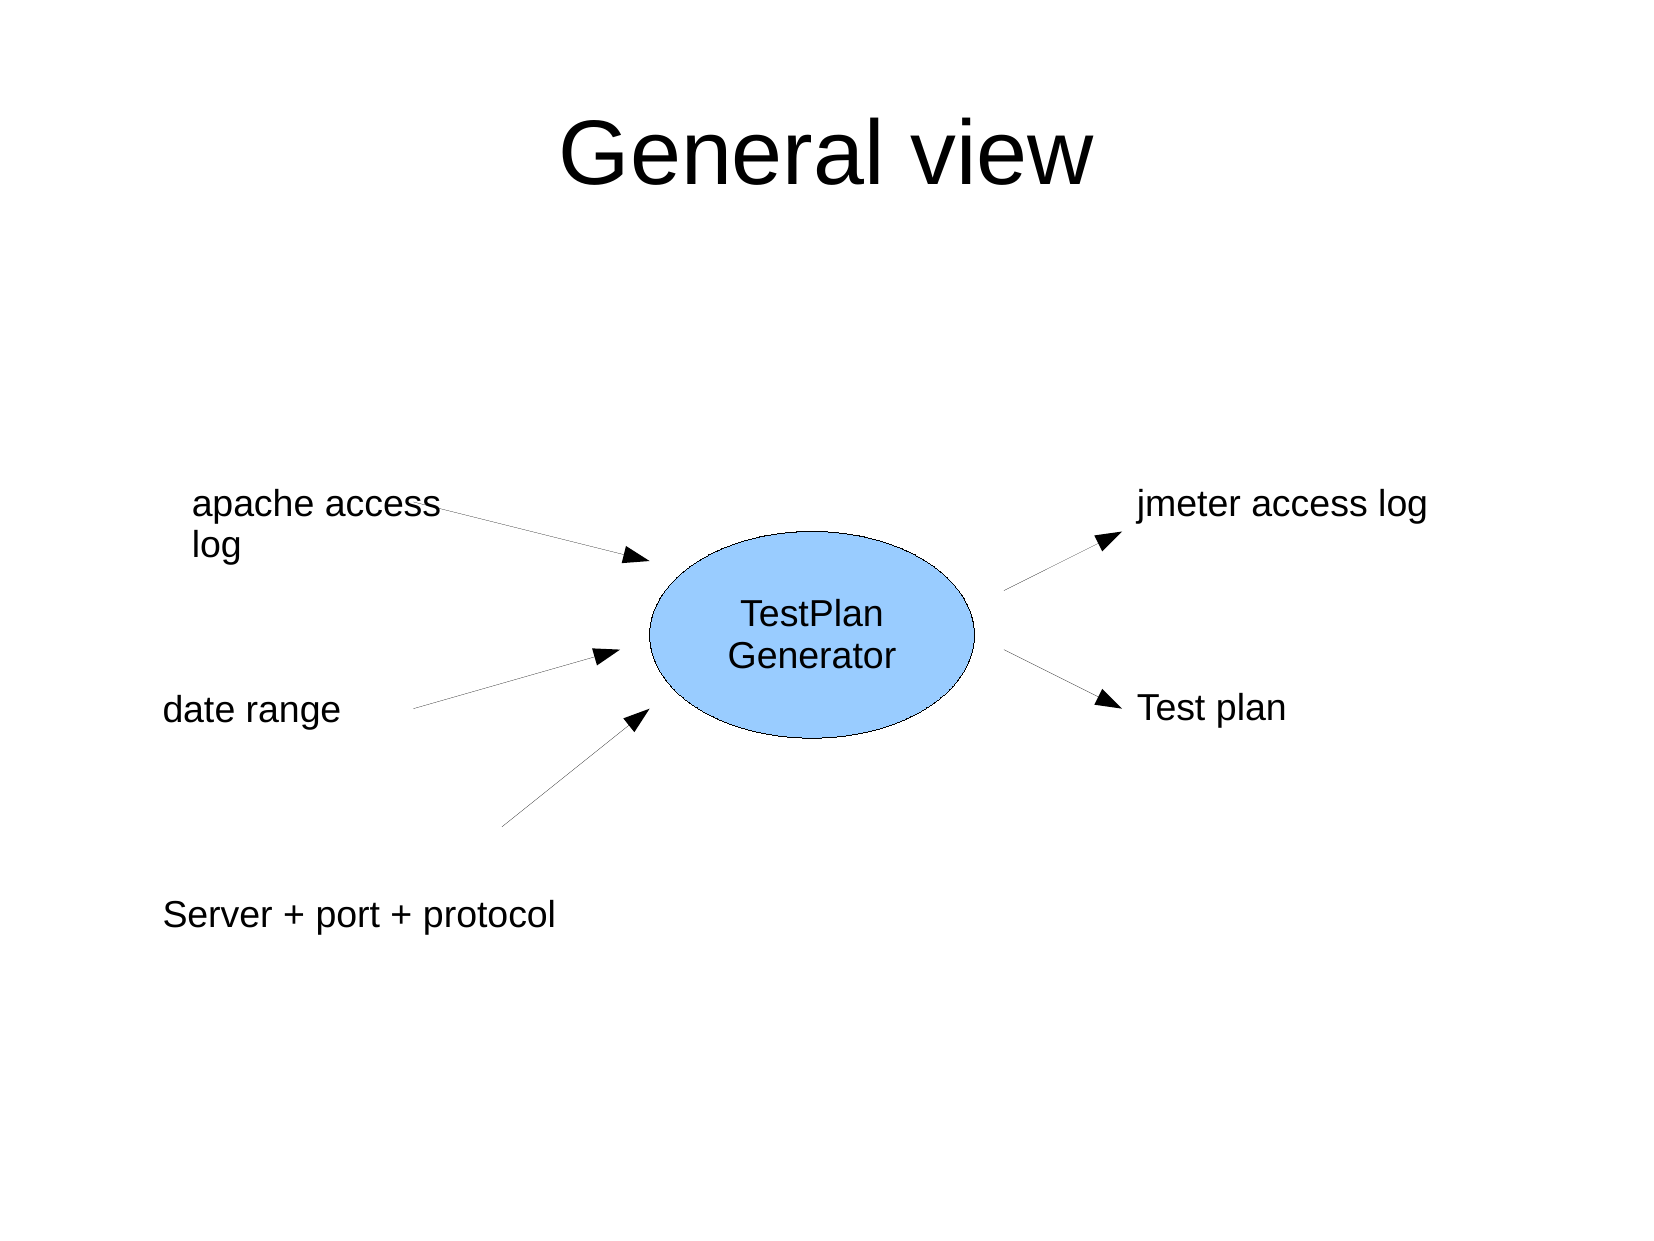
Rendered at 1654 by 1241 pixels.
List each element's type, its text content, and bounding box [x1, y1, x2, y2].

text_box jmeter access log [1122, 474, 1477, 532]
text_box Test plan [1122, 679, 1418, 737]
text_box TestPlan Generator [649, 531, 975, 739]
text_box Server + port + protocol [147, 885, 621, 943]
text_box date range [147, 681, 443, 739]
title General view [82, 56, 1571, 250]
text_box apache access log [177, 474, 473, 574]
